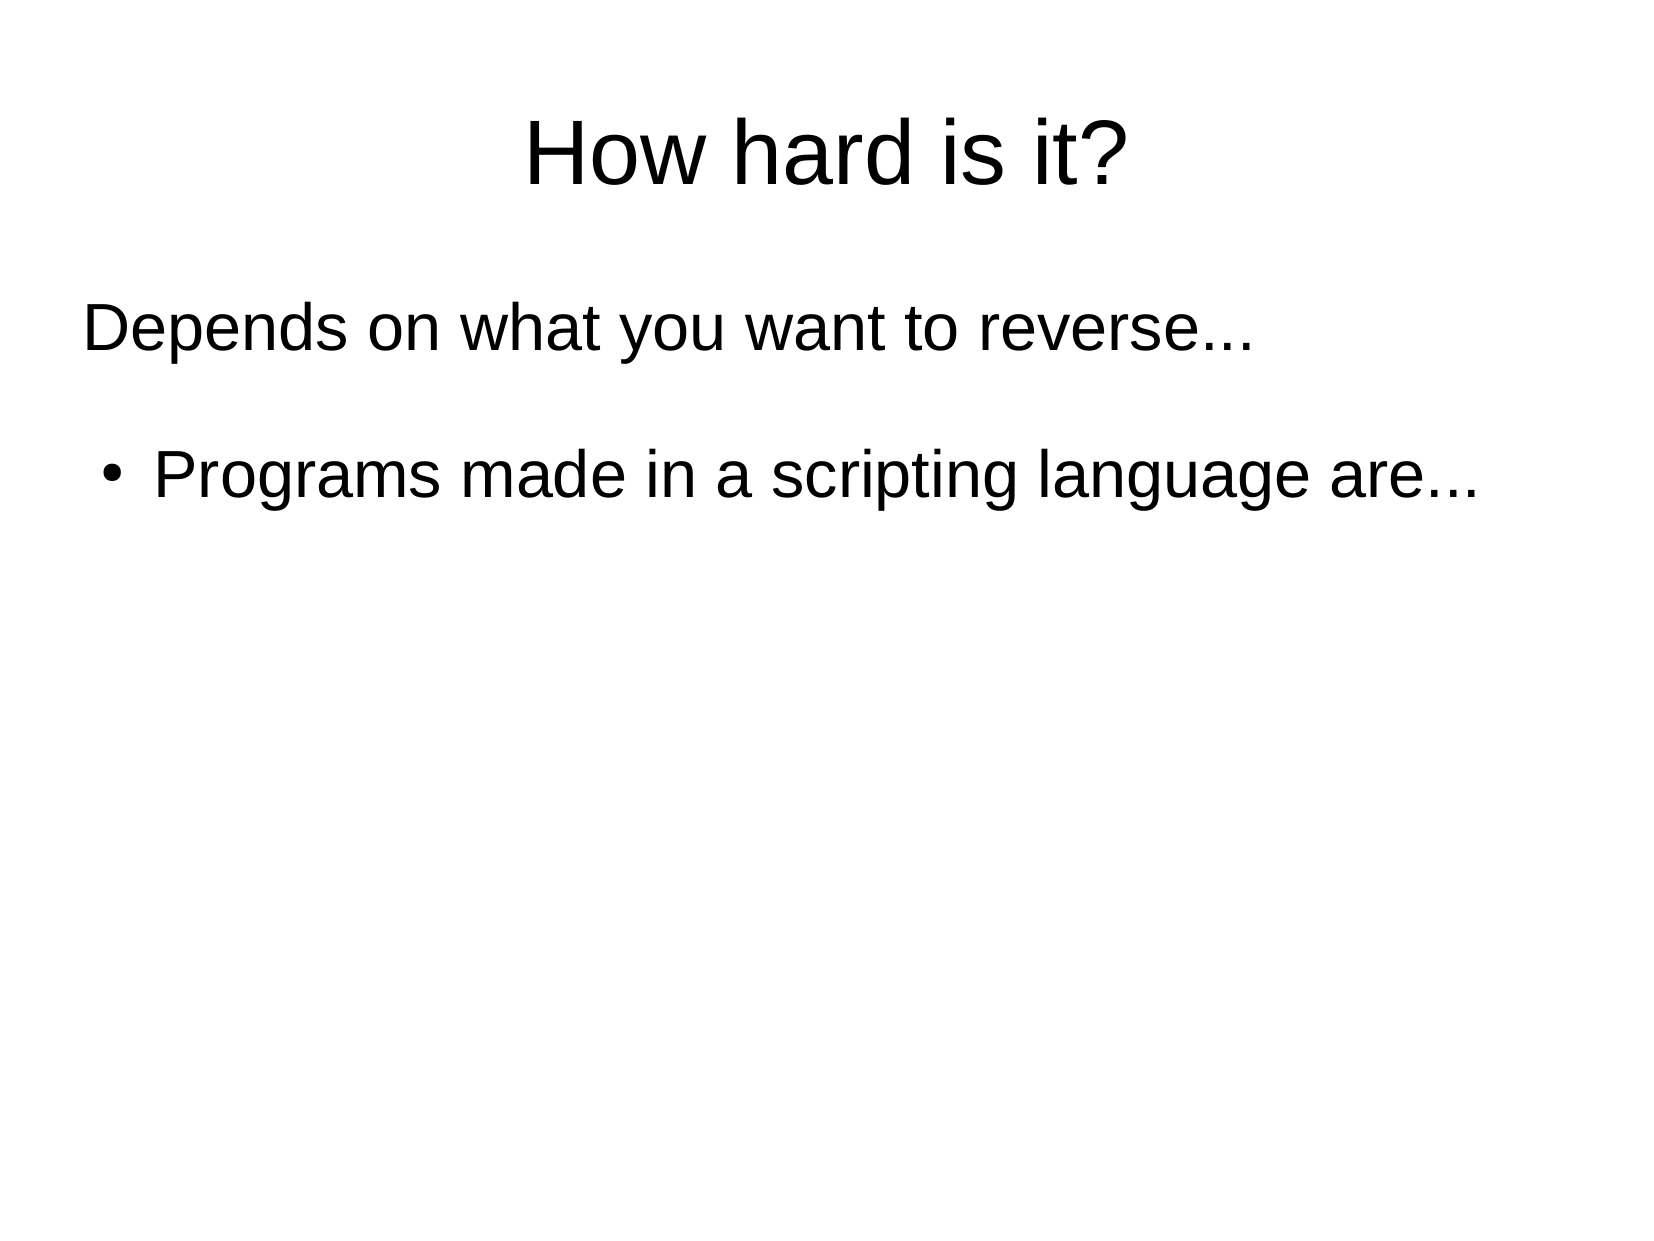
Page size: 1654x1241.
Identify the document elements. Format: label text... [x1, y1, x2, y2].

title How hard is it? [82, 49, 1571, 257]
list Depends on what you want to reverse... [82, 290, 1571, 426]
list Programs made in a scripting language are... [82, 437, 1571, 1205]
